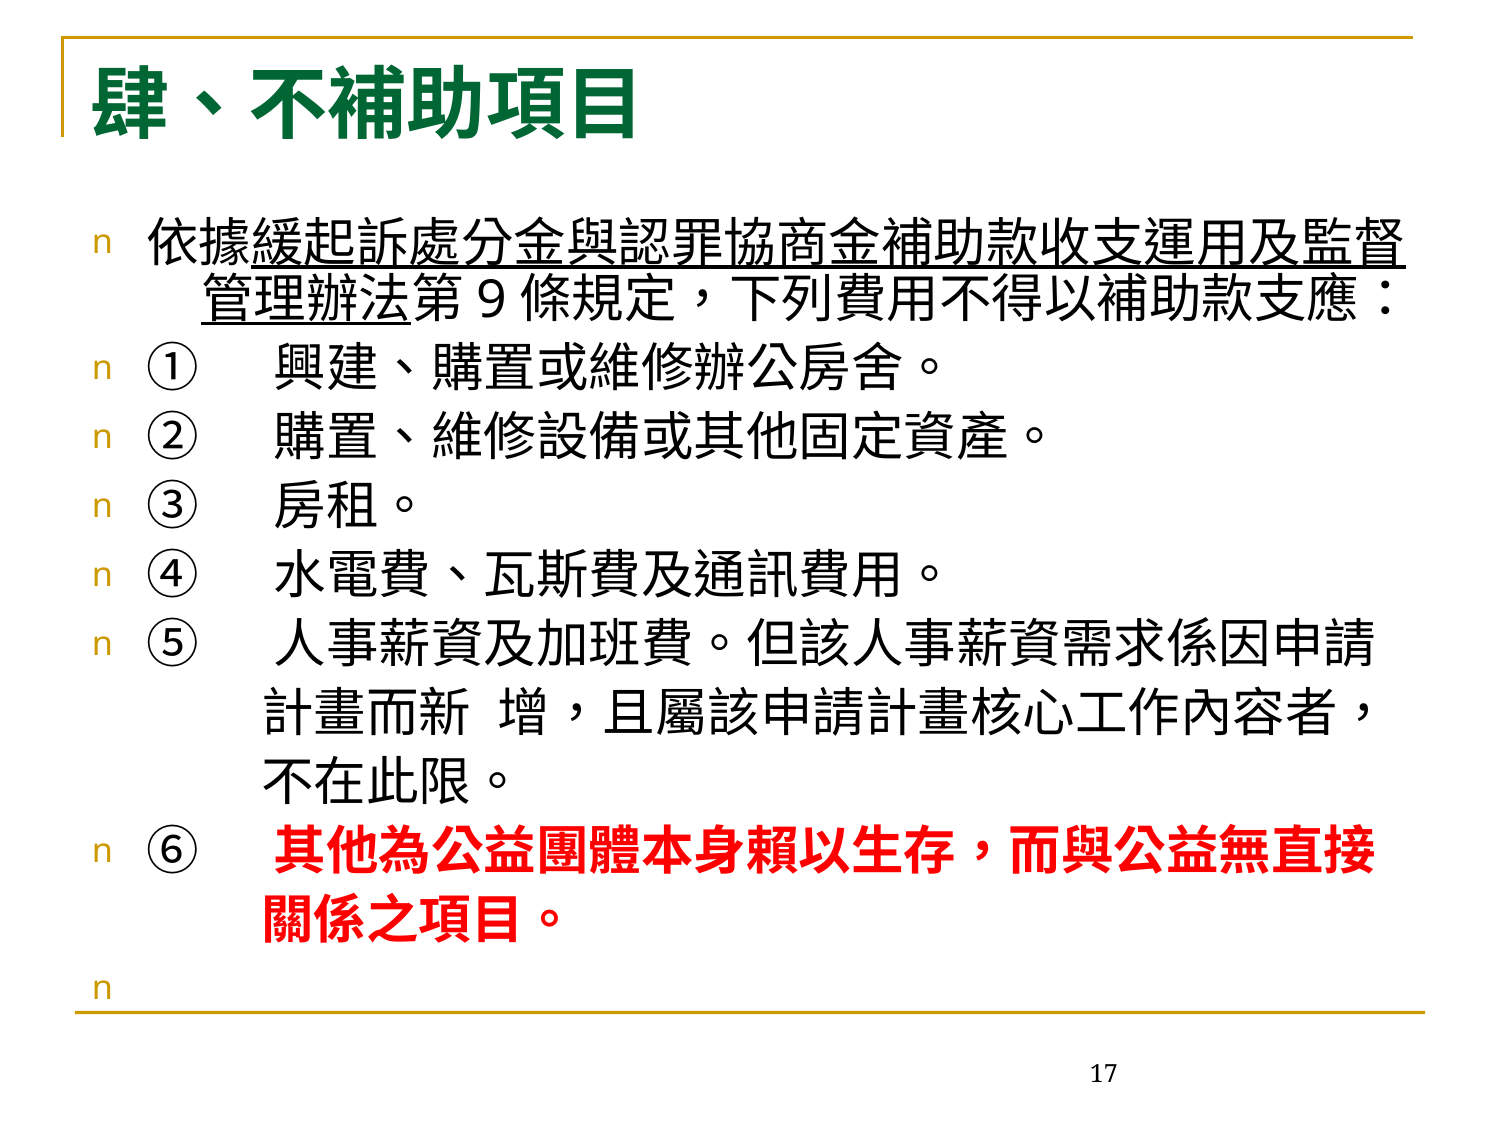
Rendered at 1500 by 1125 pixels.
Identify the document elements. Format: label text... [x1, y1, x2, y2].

title 肆、不補助項目 [75, 45, 1426, 233]
list 依據緩起訴處分金與認罪協商金補助款收支運用及監督管理辦法第9條規定，下列費用不得以補助款支應： ① 興建、購置或維修辦公房舍。 ② 購置、維修設備或其他固定資產。 ③ 房租。 ④ 水電費、瓦斯費及通訊費用。 ⑤ 人事薪資及加班費。但該人事薪資需求係因申請 計畫而新 增，且屬該申請計畫核心工作內容者， 不在此限。 ⑥ 其他為公益團體本身賴以生存，而與公益無直接 關係之項目。 [76, 208, 1427, 1012]
text_box [1074, 1024, 1426, 1100]
